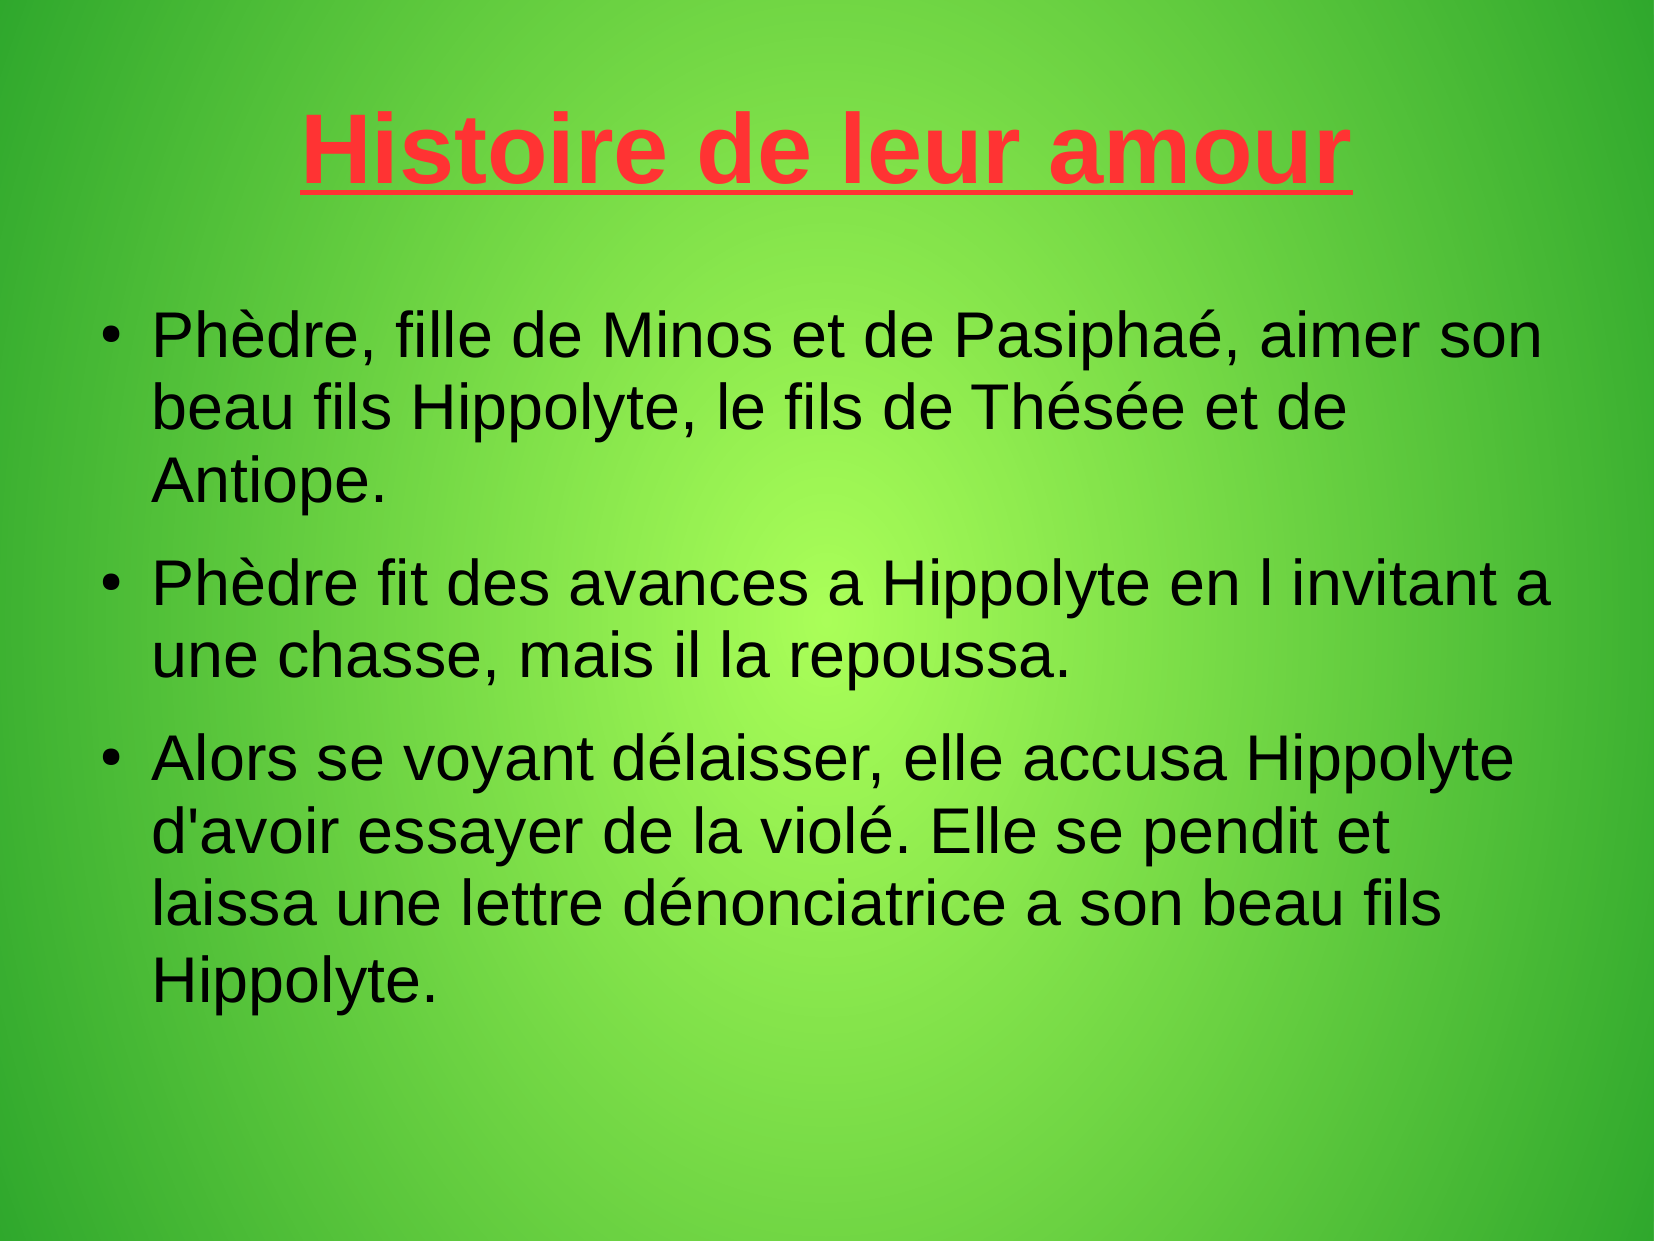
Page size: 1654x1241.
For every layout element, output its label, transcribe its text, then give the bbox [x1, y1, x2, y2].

title Histoire de leur amour [82, 47, 1571, 252]
list Phèdre, fille de Minos et de Pasiphaé, aimer son beau fils Hippolyte, le fils de Thésée et de Antiope. Phèdre fit des avances a Hippolyte en l invitant a une chasse, mais il la repoussa. Alors se voyant délaisser, elle accusa Hippolyte d'avoir essayer de la violé. Elle se pendit et laissa une lettre dénonciatrice a son beau fils Hippolyte. [82, 299, 1571, 1019]
